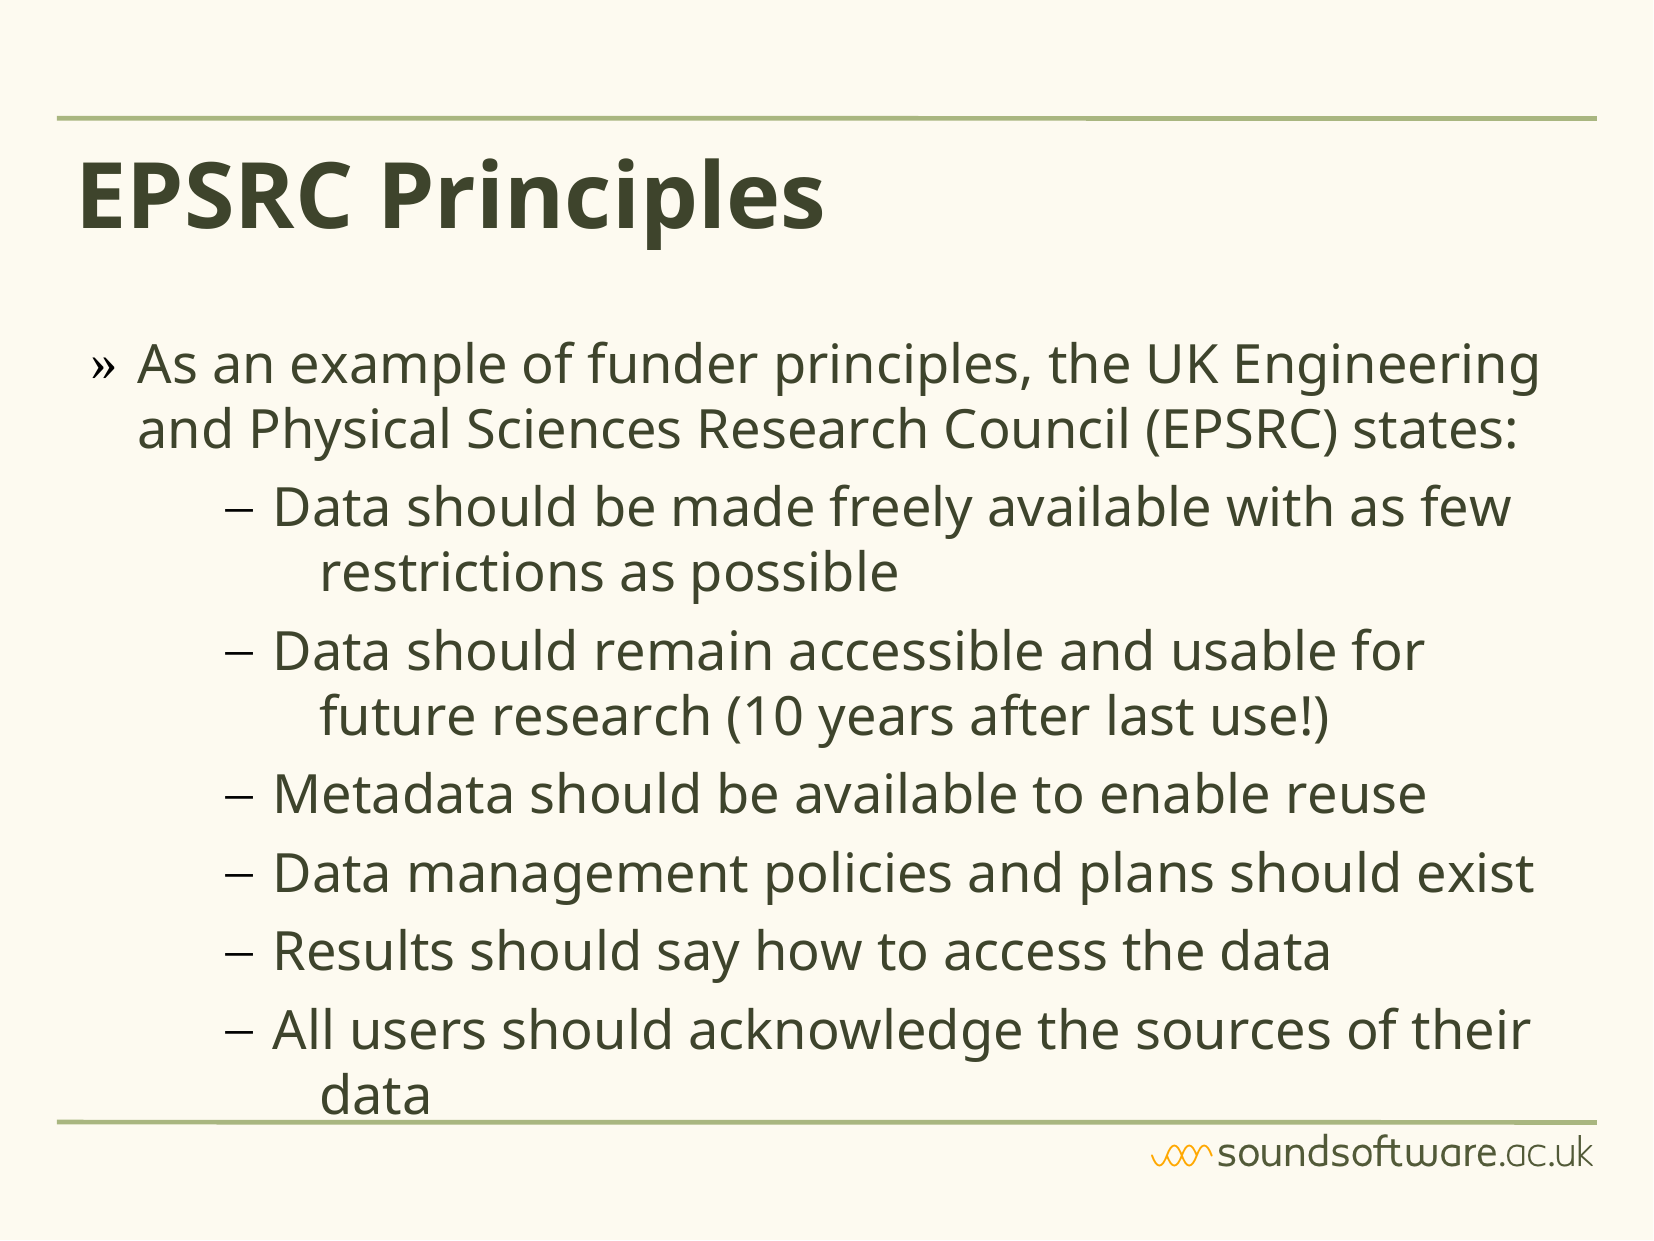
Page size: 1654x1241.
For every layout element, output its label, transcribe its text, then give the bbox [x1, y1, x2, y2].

picture [1151, 1140, 1593, 1167]
list As an example of funder principles, the UK Engineering and Physical Sciences Research Council (EPSRC) states: Data should be made freely available with as few restrictions as possible Data should remain accessible and usable for future research (10 years after last use!) Metadata should be available to enable reuse Data management policies and plans should exist Results should say how to access the data All users should acknowledge the sources of their data [59, 321, 1594, 1140]
title EPSRC Principles [59, 109, 1594, 274]
